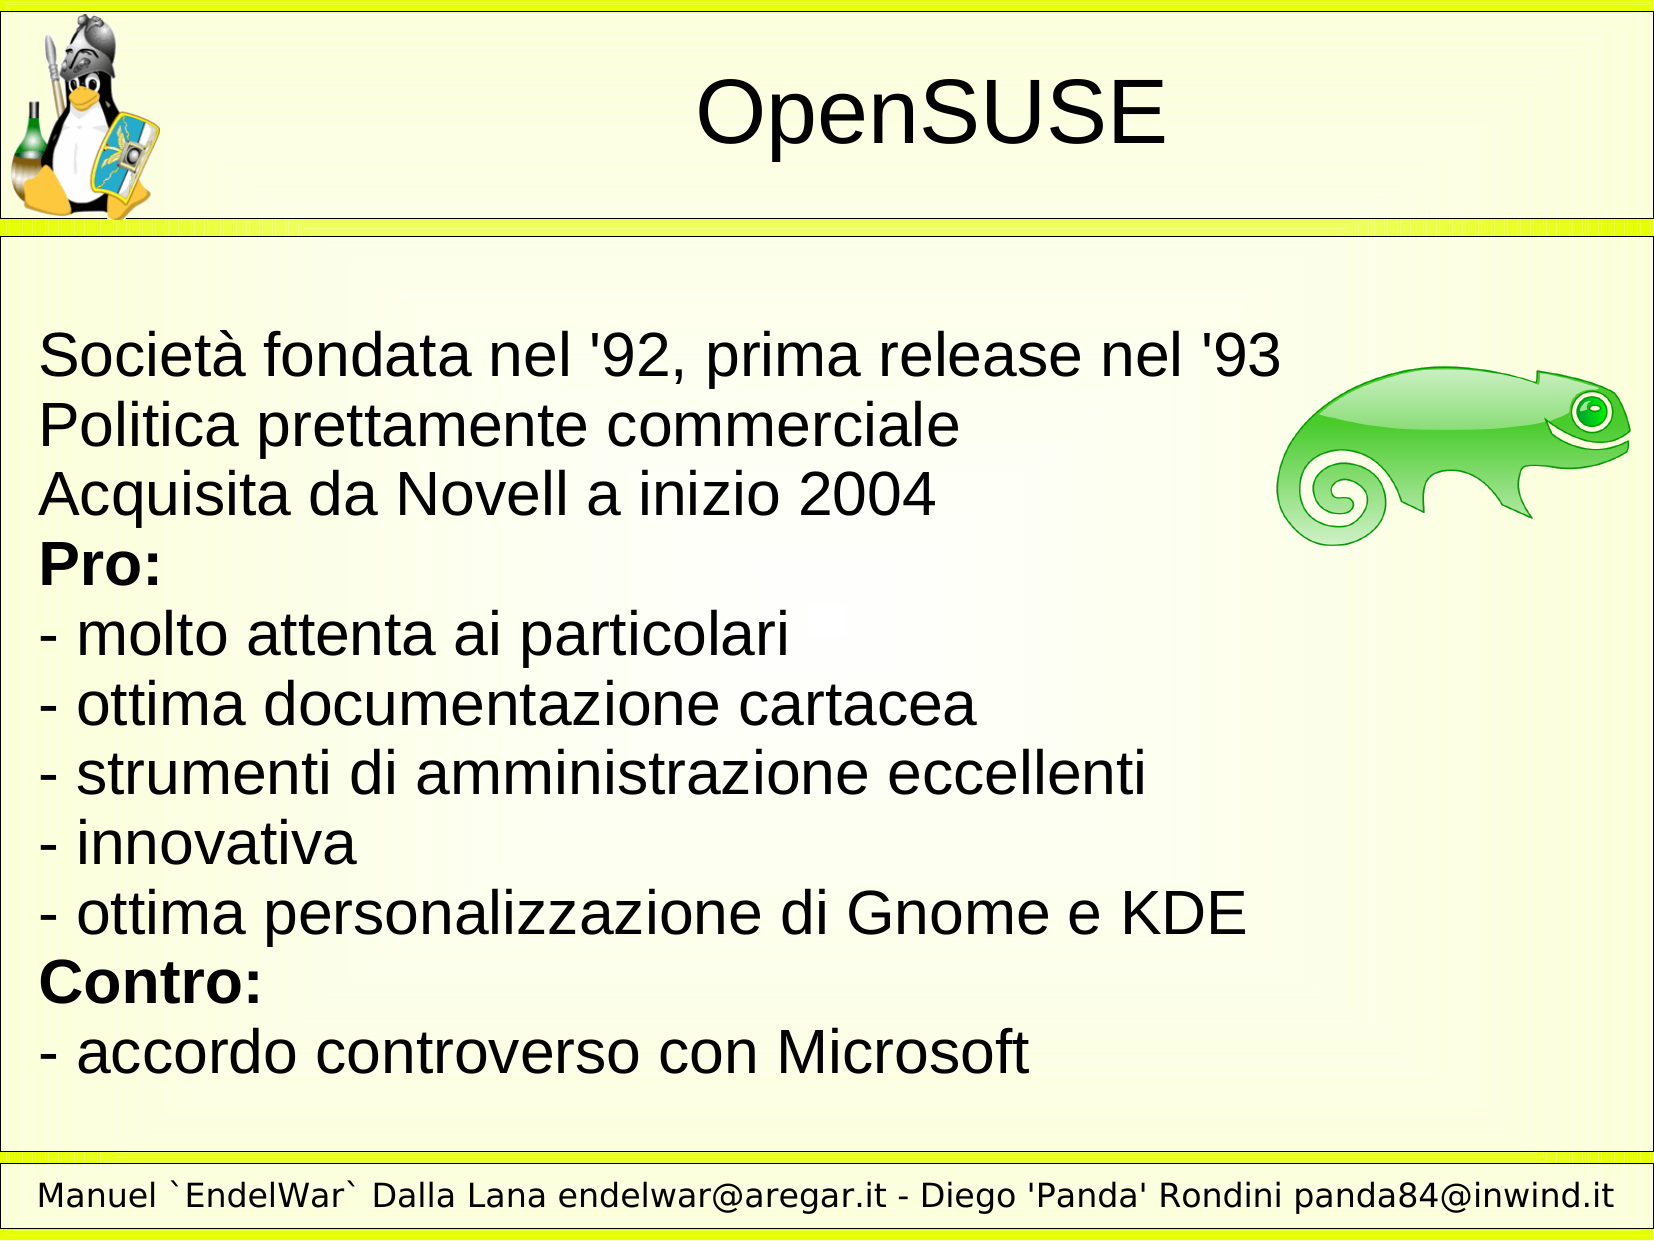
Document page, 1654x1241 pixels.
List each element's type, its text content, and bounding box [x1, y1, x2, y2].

subtitle Società fondata nel '92, prima release nel '93 Politica prettamente commerciale Acquisita da Novell a inizio 2004 Pro: - molto attenta ai particolari - ottima documentazione cartacea - strumenti di amministrazione eccellenti - innovativa - ottima personalizzazione di Gnome e KDE Contro: - accordo controverso con Microsoft [20, 273, 1633, 1134]
title OpenSUSE [228, 31, 1636, 194]
picture [11, 14, 160, 220]
picture [1276, 366, 1631, 546]
